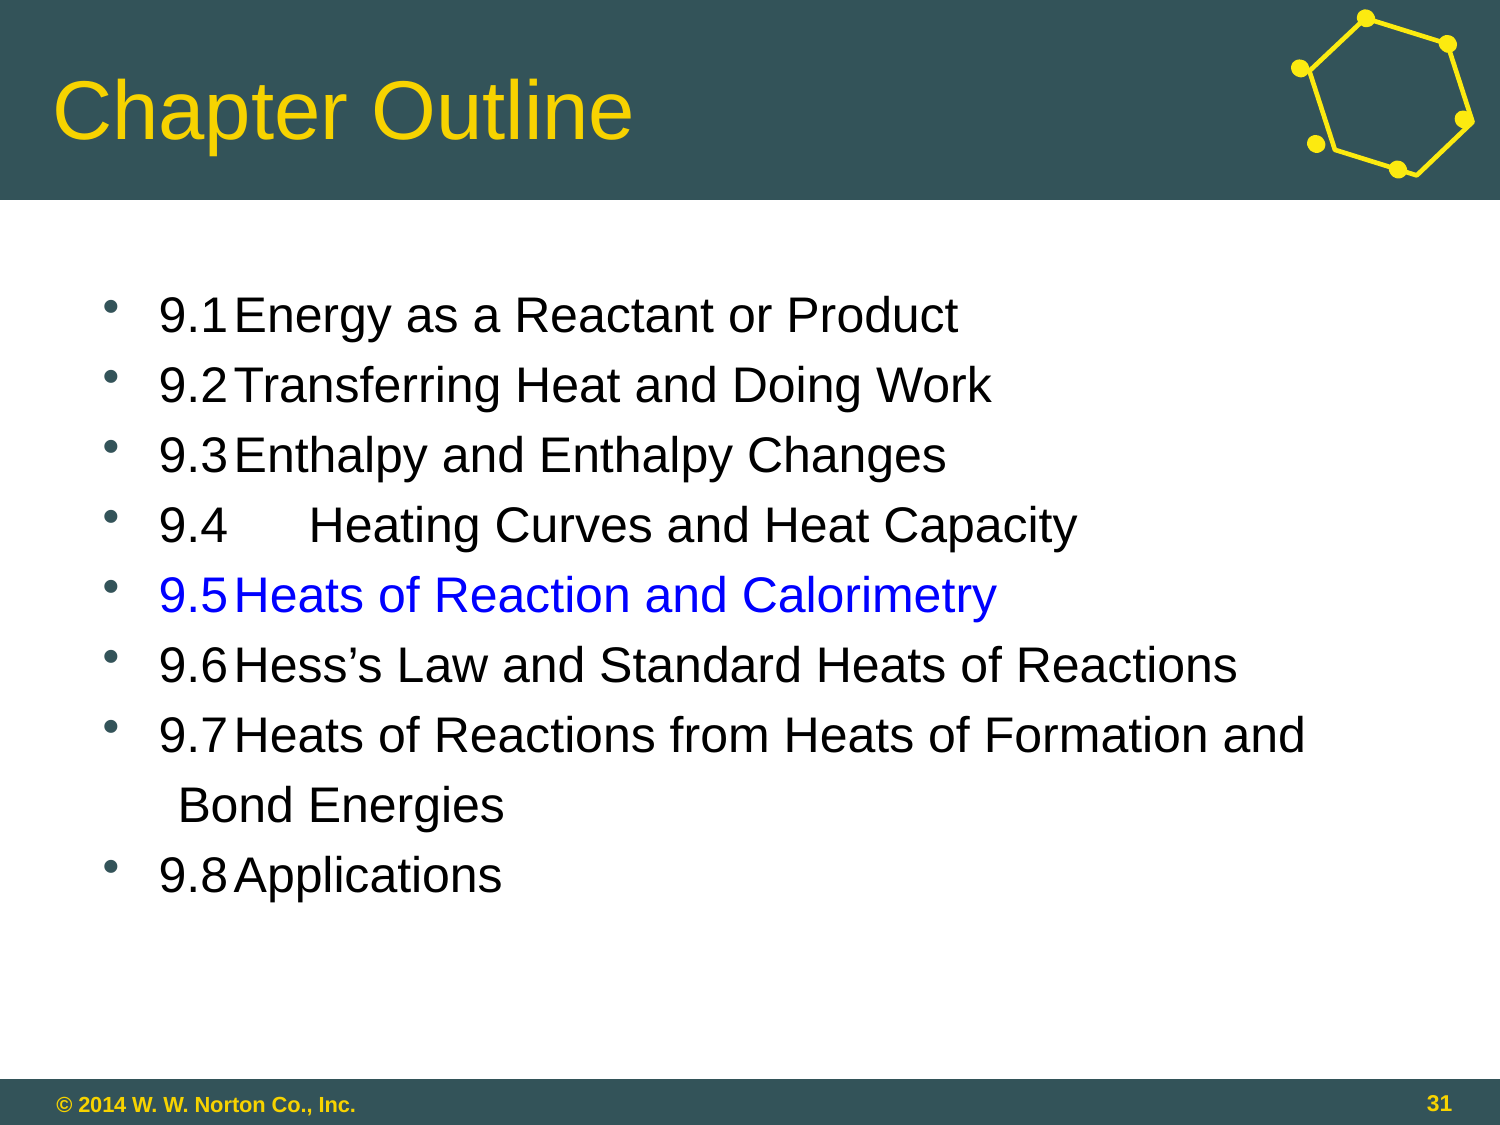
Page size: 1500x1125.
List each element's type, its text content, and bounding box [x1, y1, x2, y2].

slide_number <number> [1408, 1085, 1468, 1120]
list 9.1 Energy as a Reactant or Product 9.2 Transferring Heat and Doing Work 9.3 Enthalpy and Enthalpy Changes 9.4 Heating Curves and Heat Capacity 9.5 Heats of Reaction and Calorimetry 9.6 Hess’s Law and Standard Heats of Reactions 9.7 Heats of Reactions from Heats of Formation and Bond Energies 9.8 Applications [87, 275, 1363, 1000]
title Chapter Outline [37, 24, 1118, 188]
